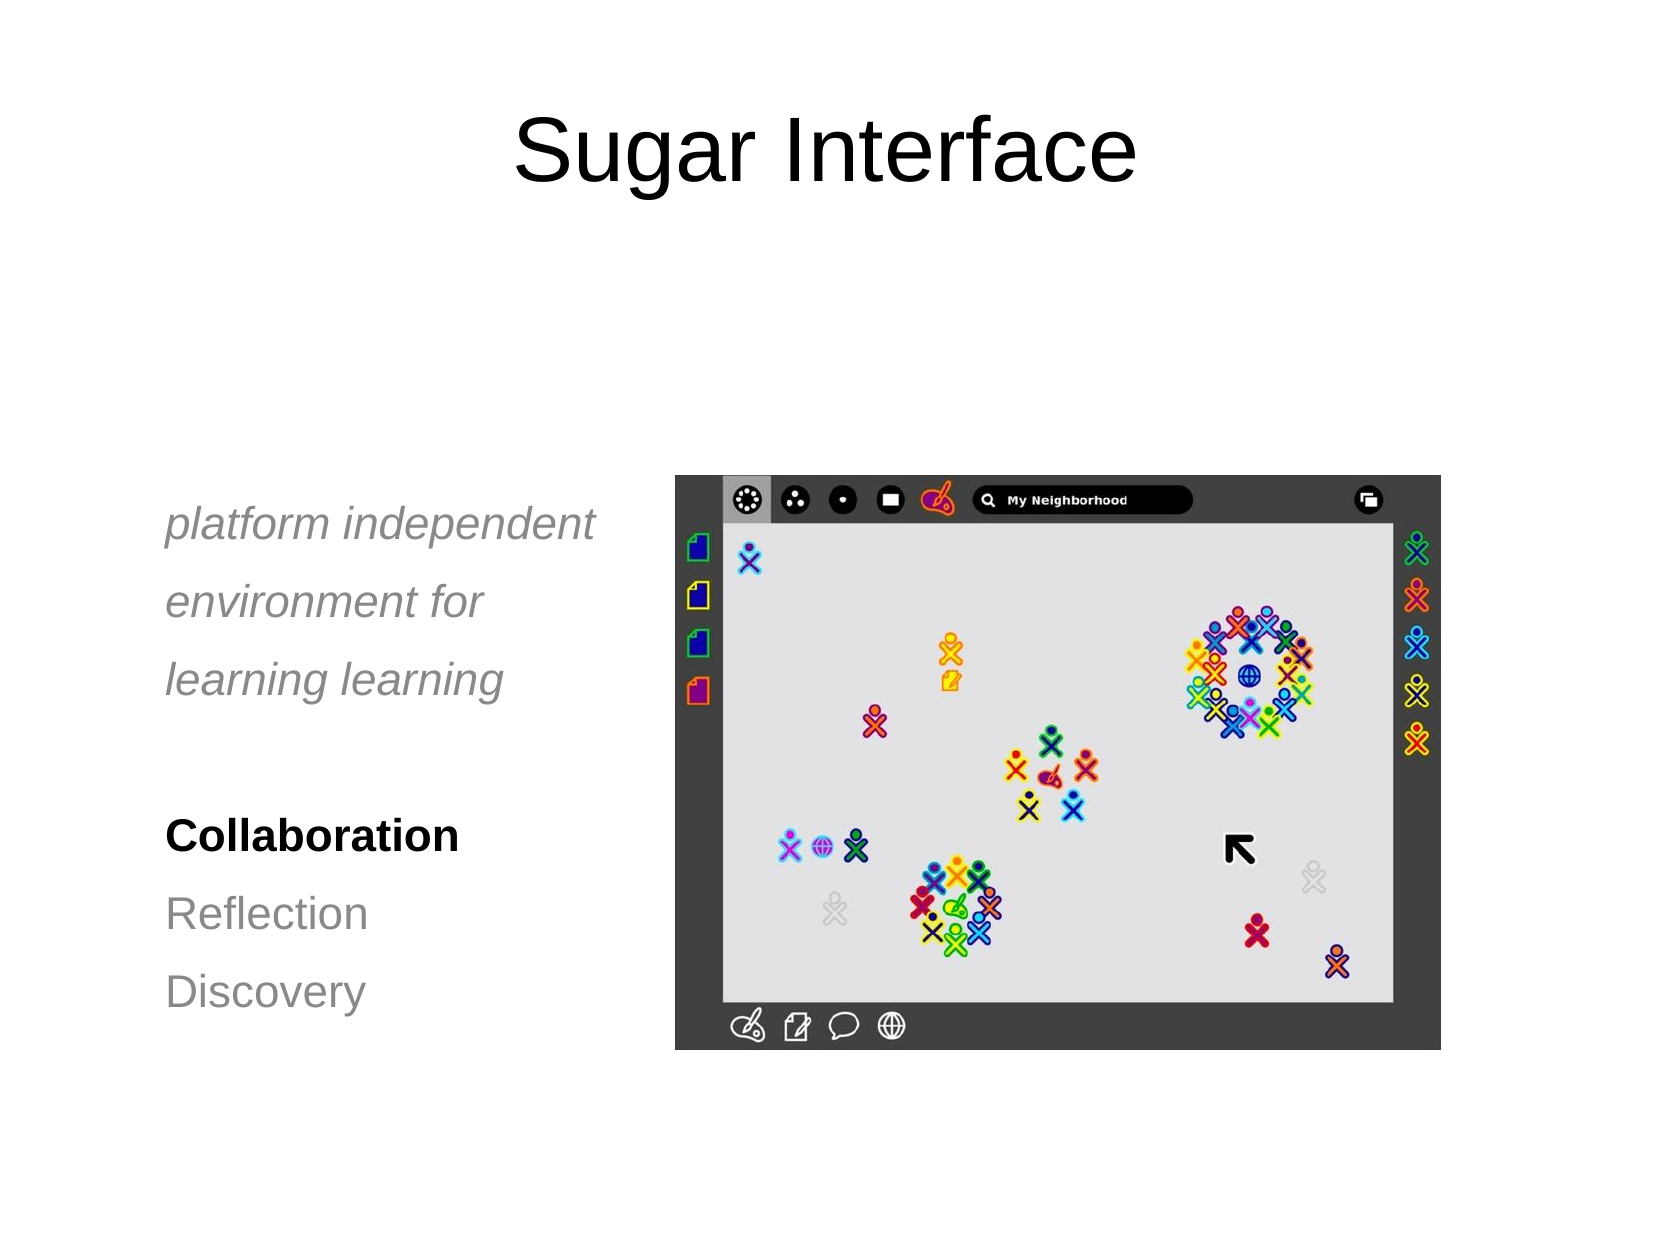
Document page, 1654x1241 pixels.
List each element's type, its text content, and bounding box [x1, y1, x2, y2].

picture [675, 475, 1441, 1051]
list platform independent environment for learning learning Collaboration Reflection Discovery [150, 450, 1463, 1051]
title Sugar Interface [82, 49, 1571, 257]
